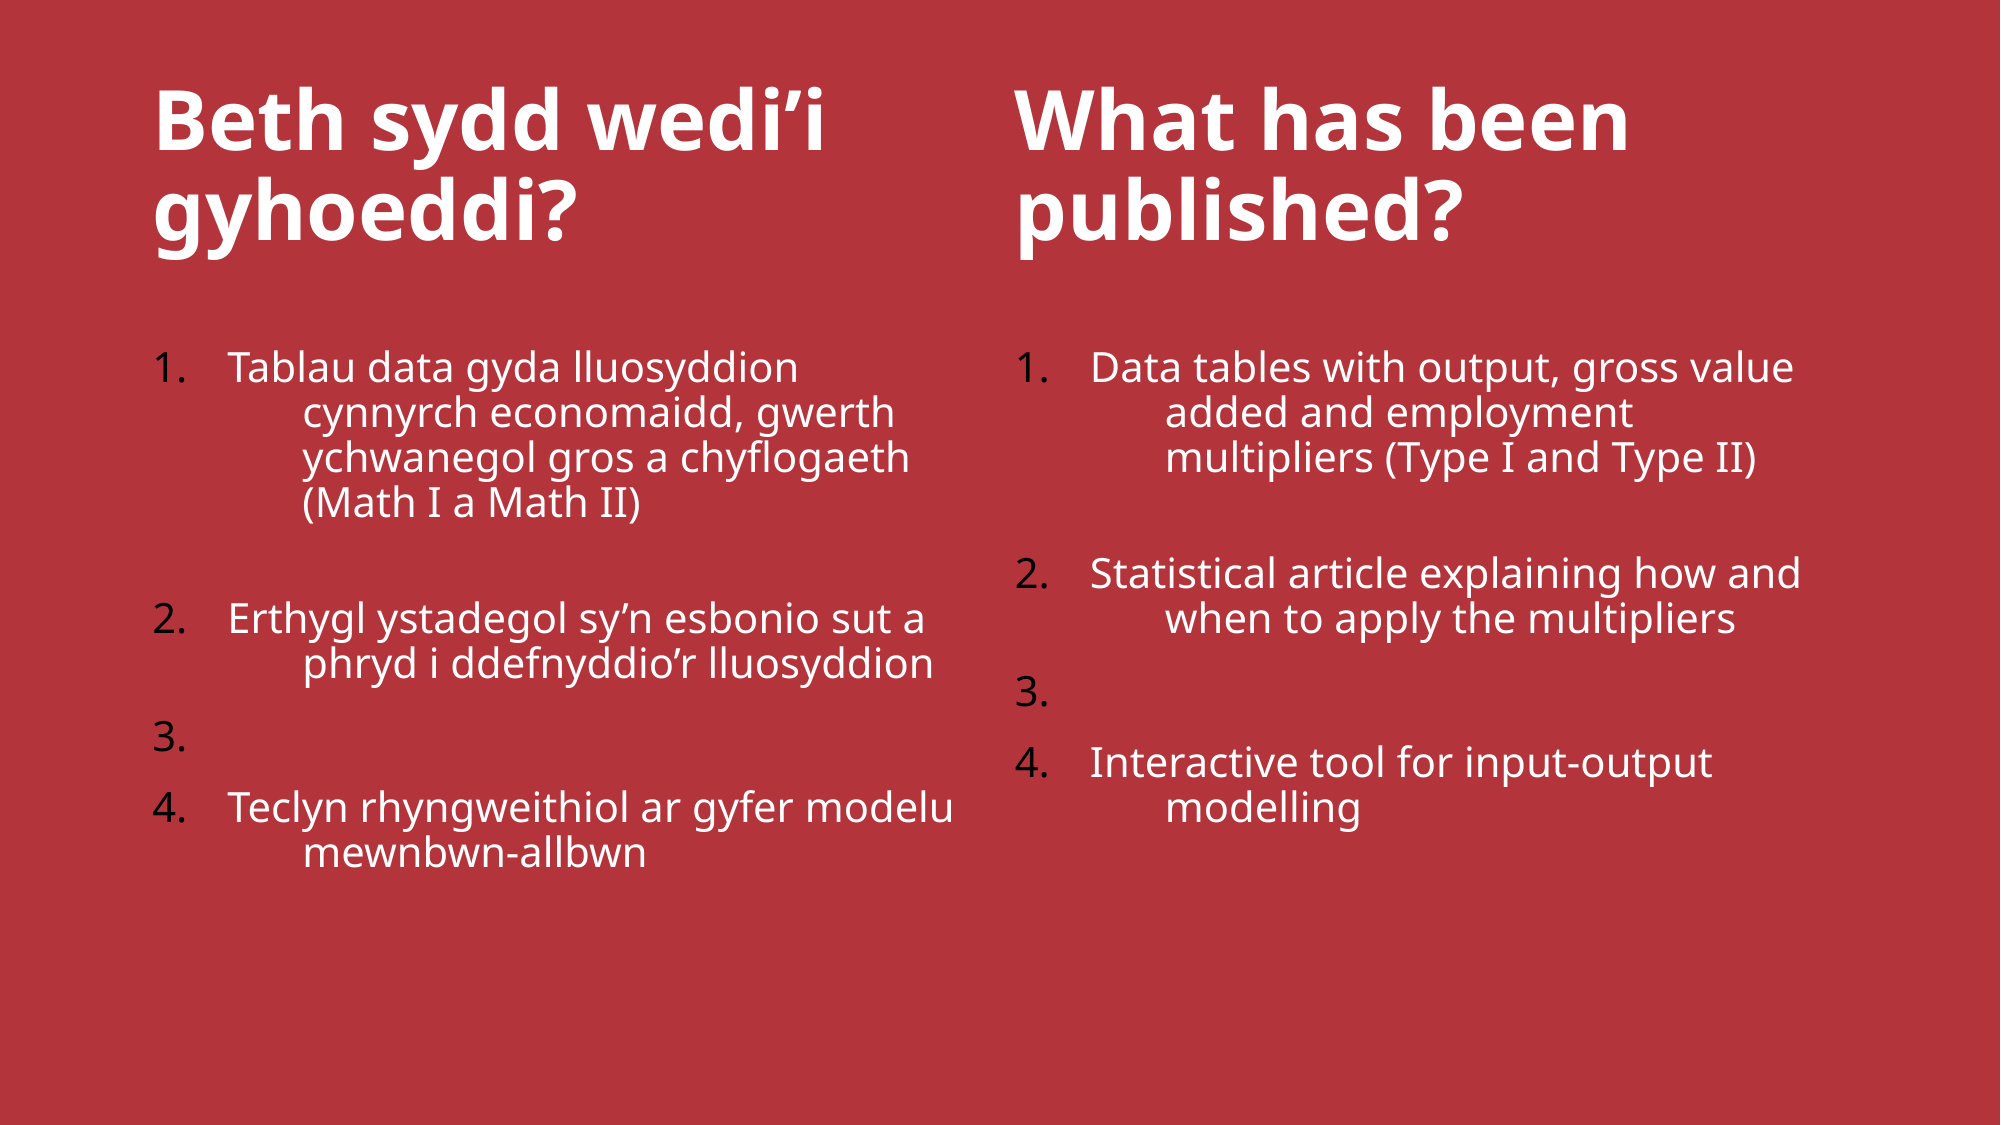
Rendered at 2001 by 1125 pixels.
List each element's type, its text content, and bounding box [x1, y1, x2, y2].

title Beth sydd wedi’i gyhoeddi? [137, 59, 1000, 278]
list Tablau data gyda lluosyddion cynnyrch economaidd, gwerth ychwanegol gros a chyflogaeth (Math I a Math II) Erthygl ystadegol sy’n esbonio sut a phryd i ddefnyddio’r lluosyddion Teclyn rhyngweithiol ar gyfer modelu mewnbwn-allbwn [137, 338, 978, 1014]
text_box What has been published? [1000, 59, 1863, 278]
text_box Data tables with output, gross value added and employment multipliers (Type I and Type II) Statistical article explaining how and when to apply the multipliers Interactive tool for input-output modelling [999, 338, 1863, 1053]
